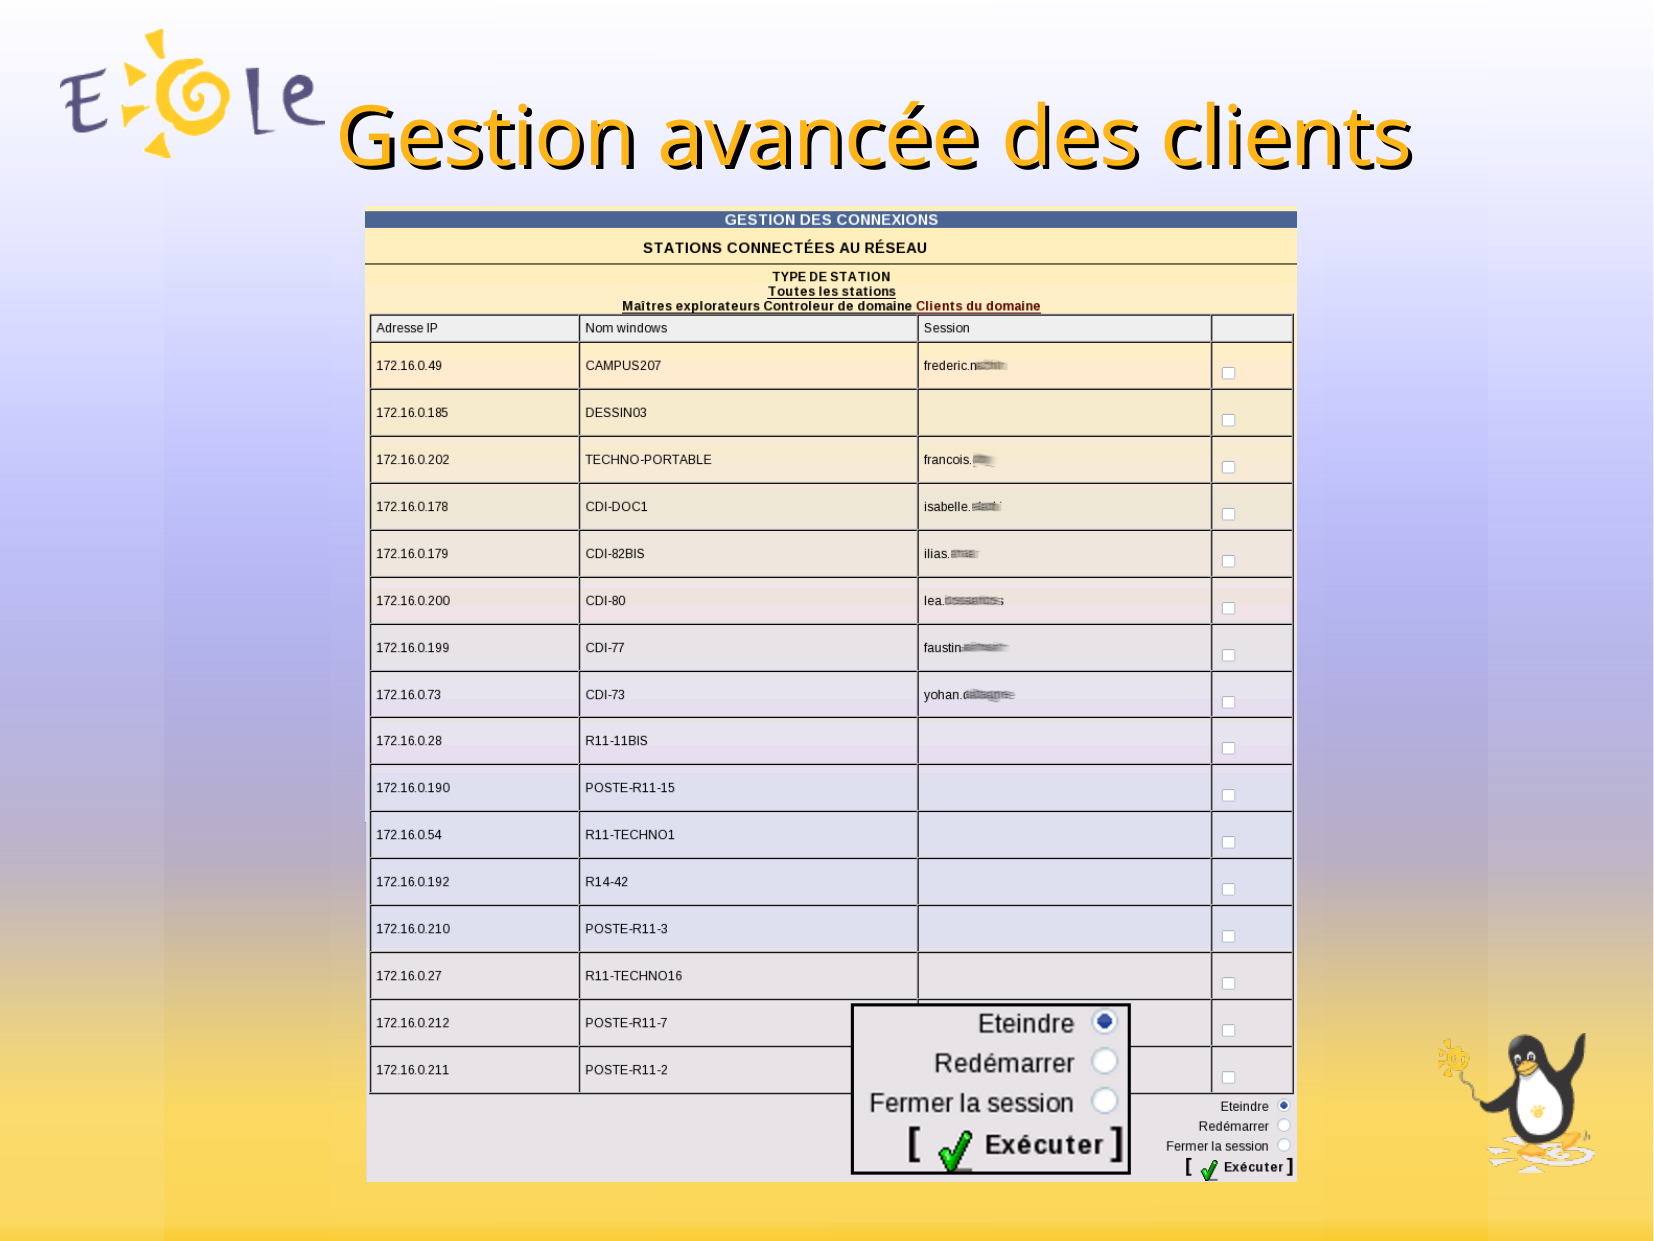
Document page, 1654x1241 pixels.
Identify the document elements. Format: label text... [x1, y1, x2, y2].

title Gestion avancée des clients [177, 0, 1571, 266]
picture [0, 0, 1654, 1241]
